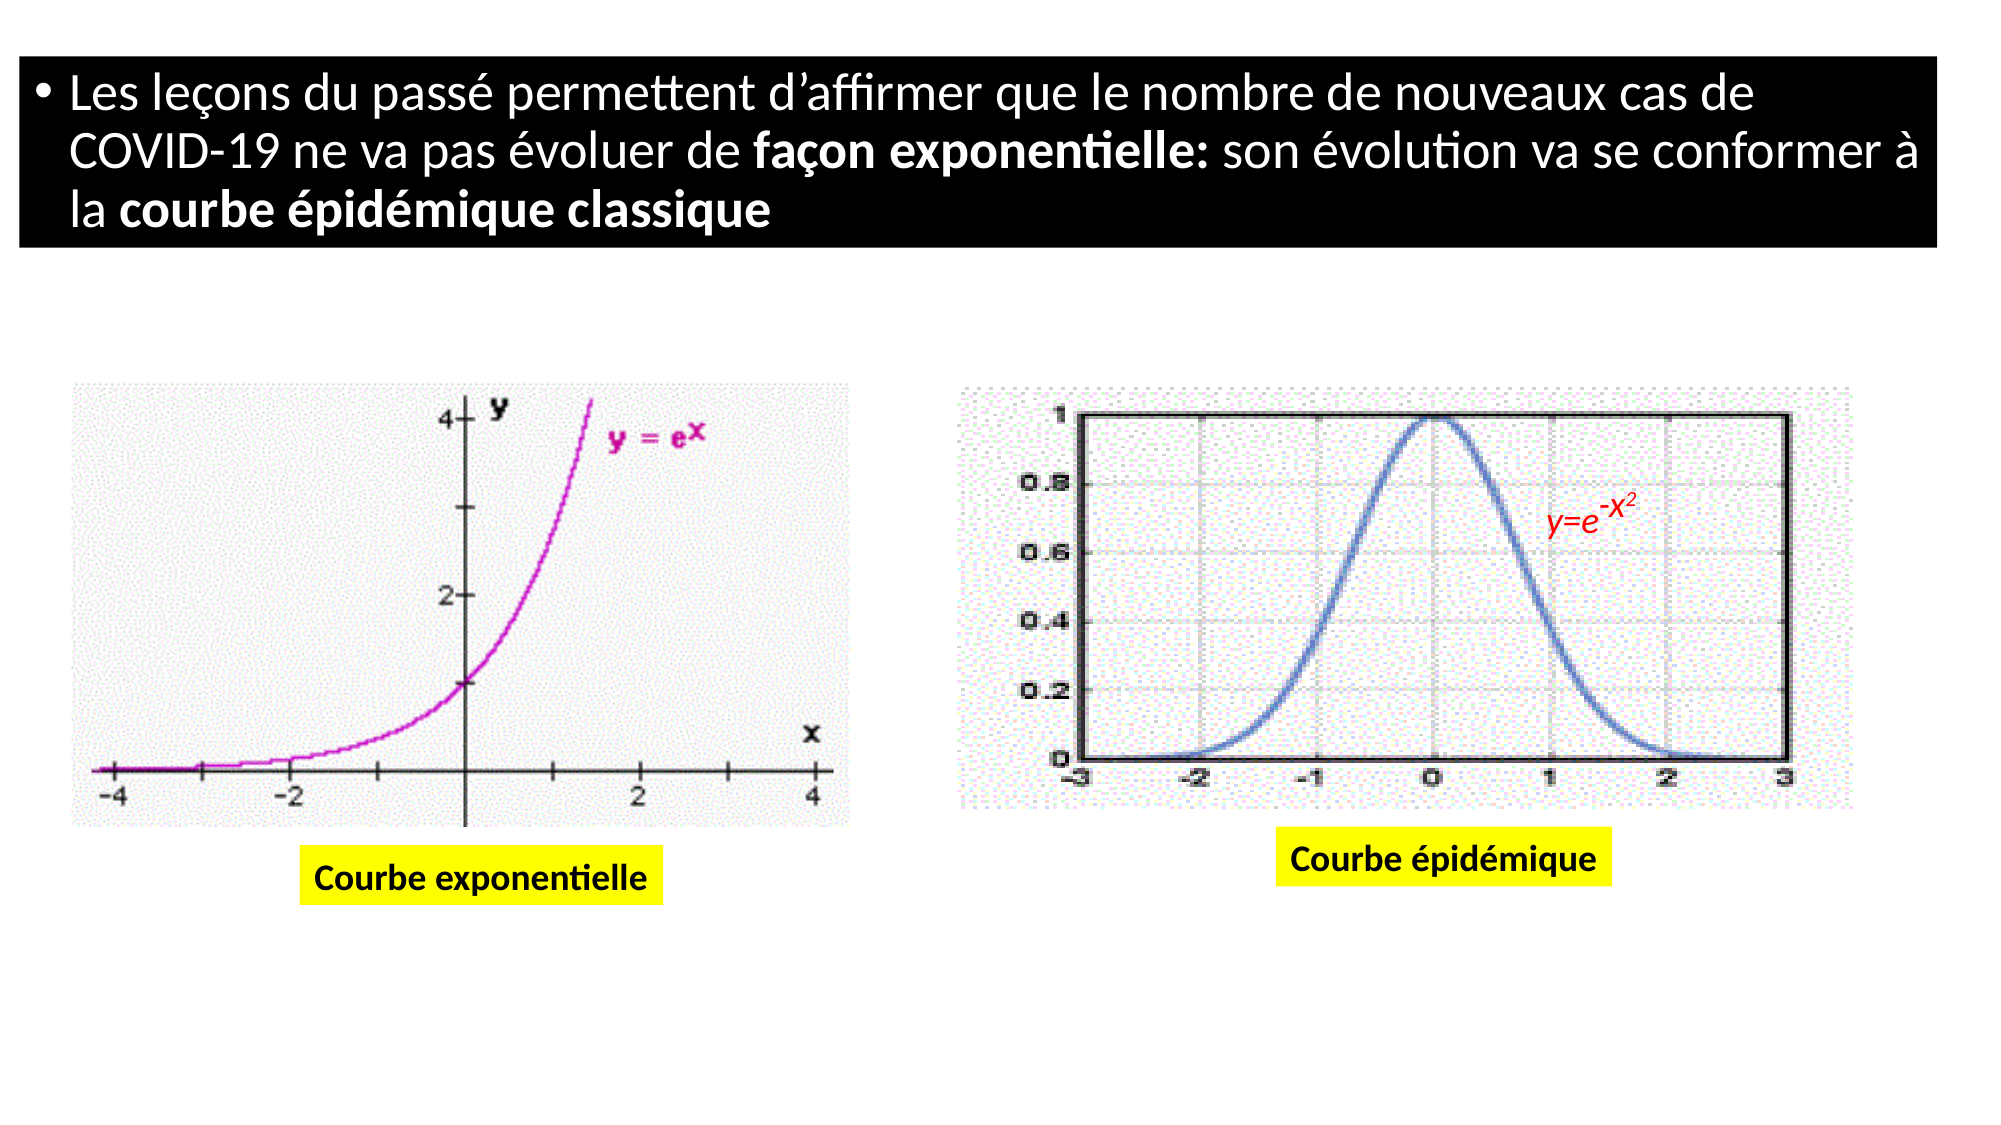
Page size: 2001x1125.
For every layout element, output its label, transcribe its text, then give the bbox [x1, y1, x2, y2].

picture [70, 380, 852, 827]
text_box -x2 [1583, 469, 1652, 533]
text_box Les leçons du passé permettent d’affirmer que le nombre de nouveaux cas de COVID-19 ne va pas évoluer de façon exponentielle: son évolution va se conformer à la courbe épidémique classique [19, 56, 1938, 248]
text_box Courbe exponentielle [299, 845, 664, 905]
text_box y=e [1531, 485, 1649, 549]
picture [953, 382, 1858, 809]
text_box Courbe épidémique [1275, 826, 1613, 887]
